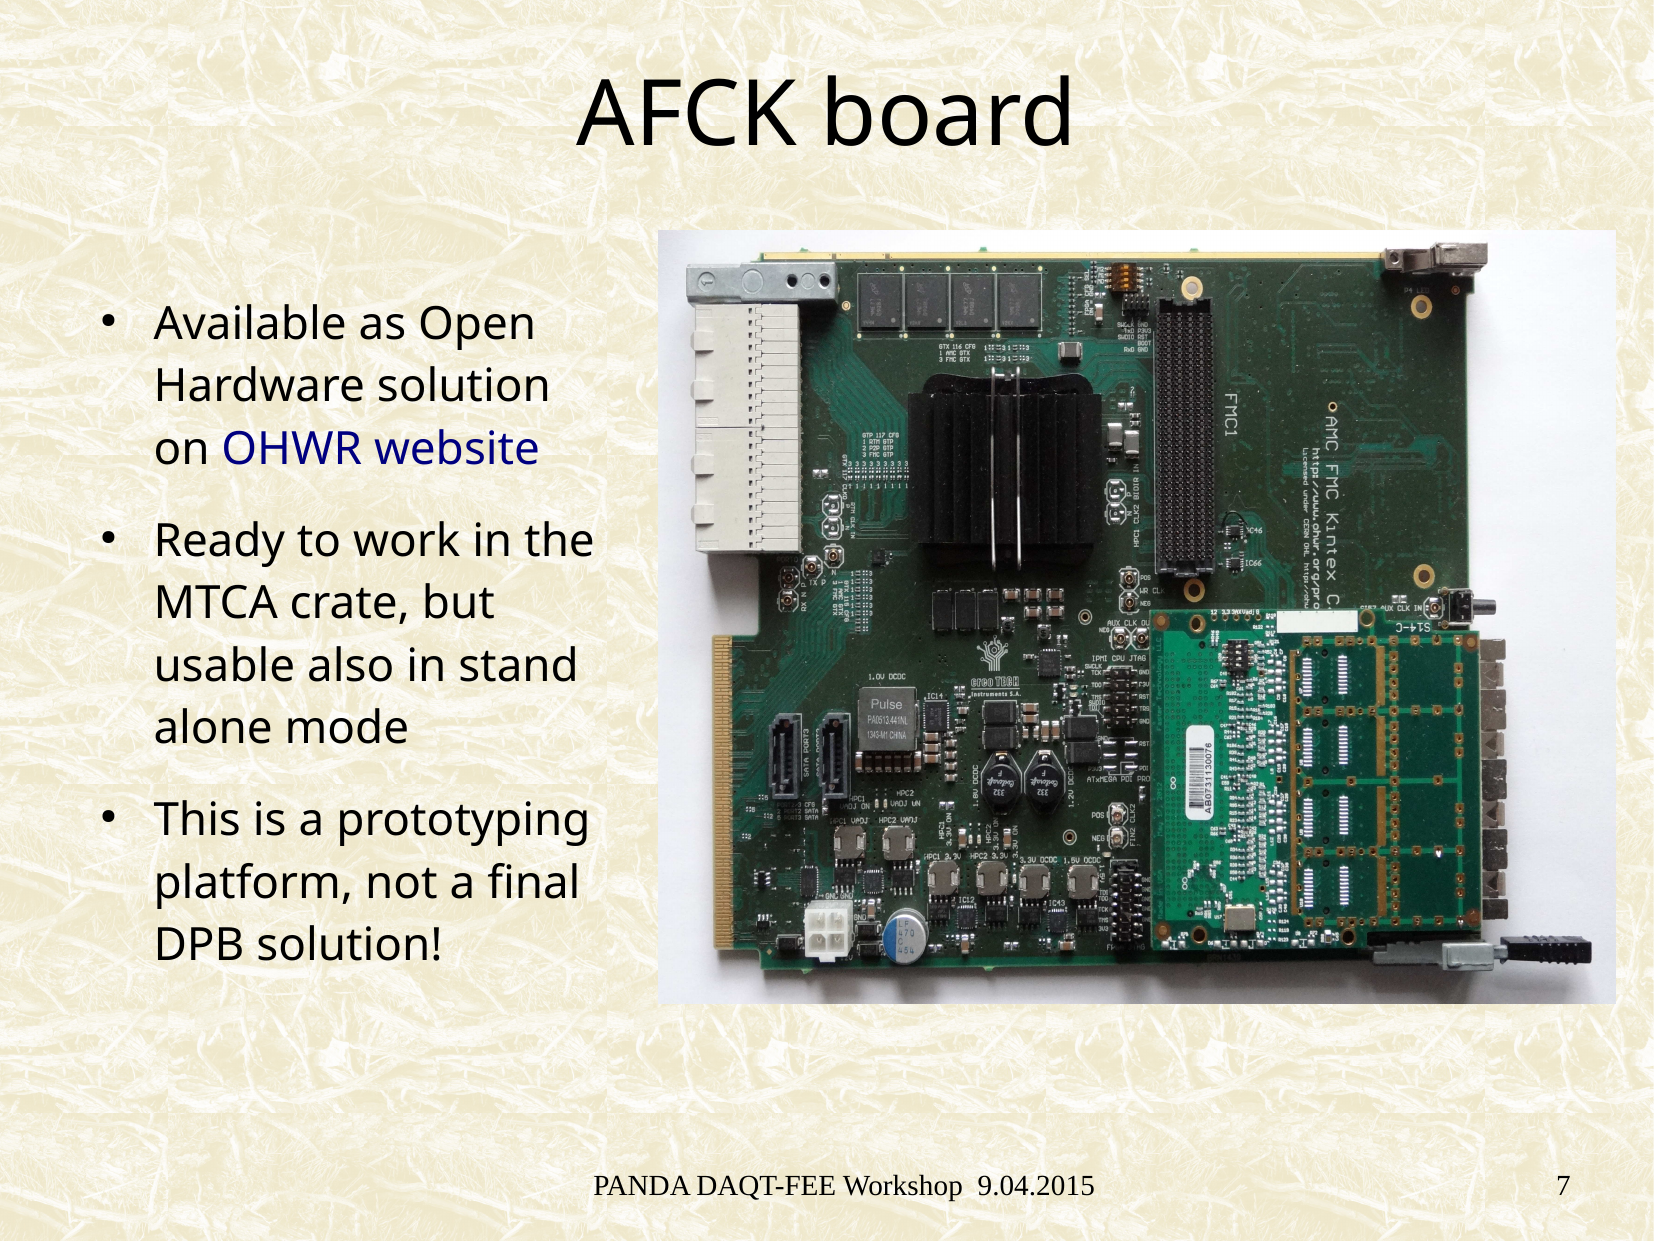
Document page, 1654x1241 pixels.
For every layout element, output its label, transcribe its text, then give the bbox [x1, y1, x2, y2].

list Available as Open Hardware solution on OHWR website Ready to work in the MTCA crate, but usable also in stand alone mode This is a prototyping platform, not a final DPB solution! [82, 290, 612, 1010]
title AFCK board [82, 46, 1571, 175]
picture [0, 0, 1654, 1241]
